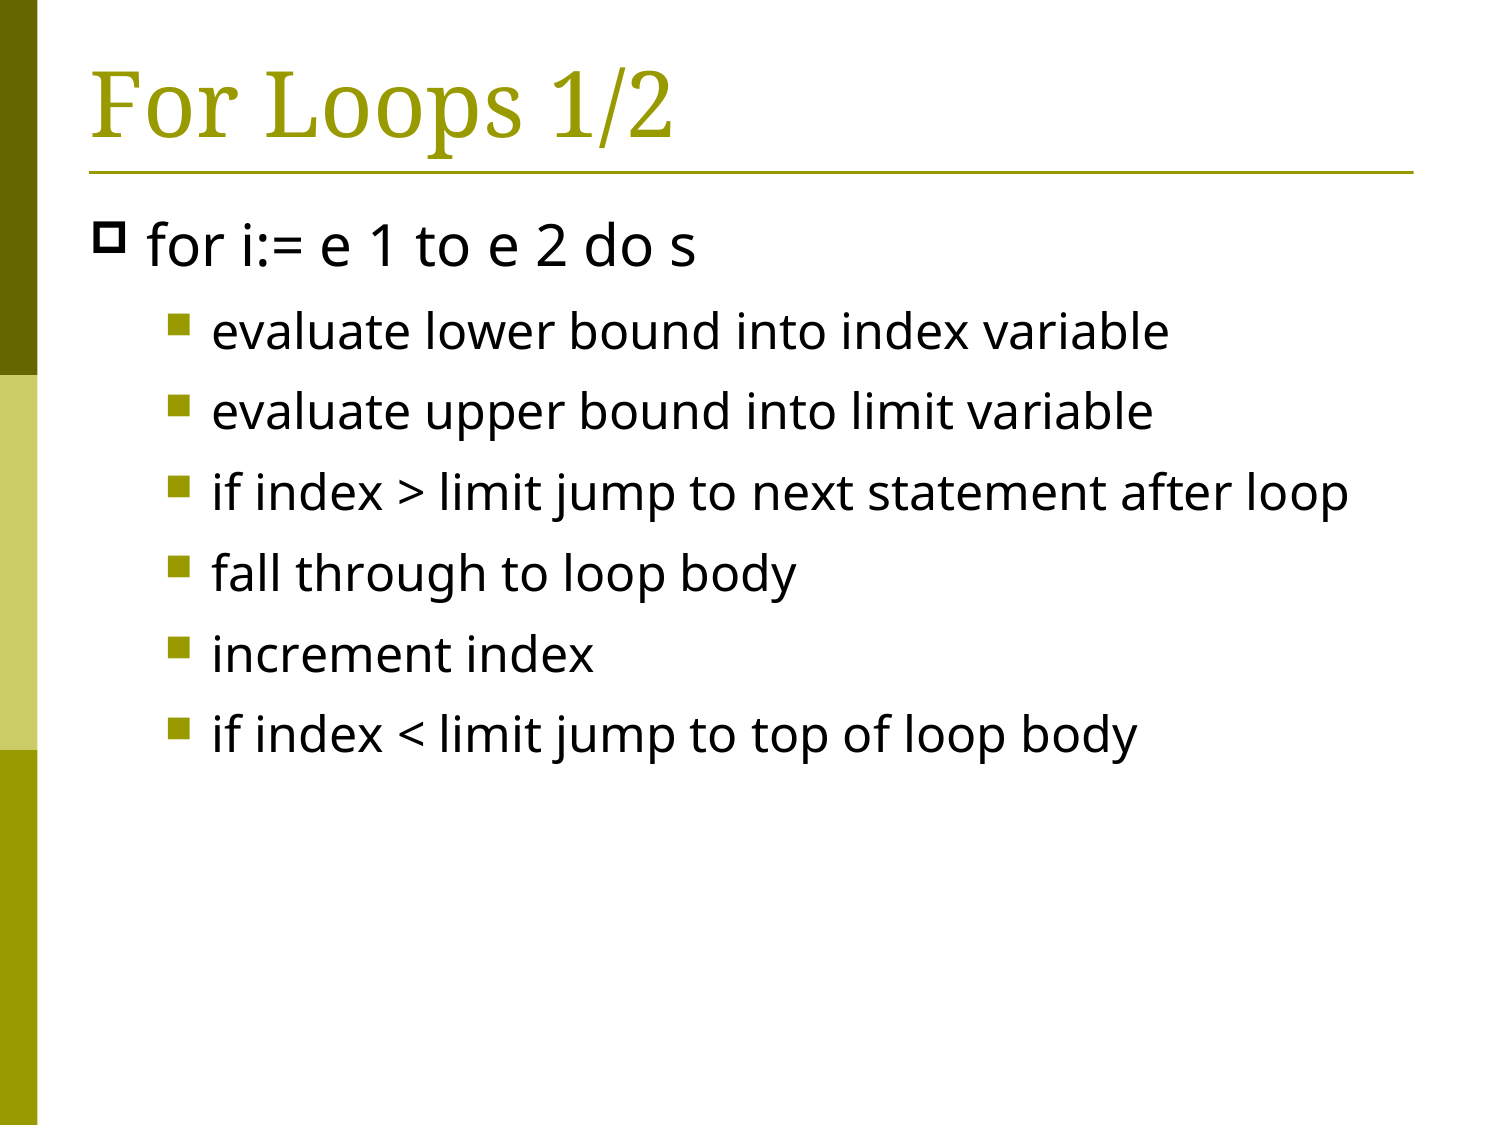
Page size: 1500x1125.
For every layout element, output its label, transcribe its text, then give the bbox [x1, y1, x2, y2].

list for i:= e 1 to e 2 do s evaluate lower bound into index variable evaluate upper bound into limit variable if index > limit jump to next statement after loop fall through to loop body increment index if index < limit jump to top of loop body [75, 196, 1426, 1006]
title For Loops 1/2 [75, 45, 1426, 173]
